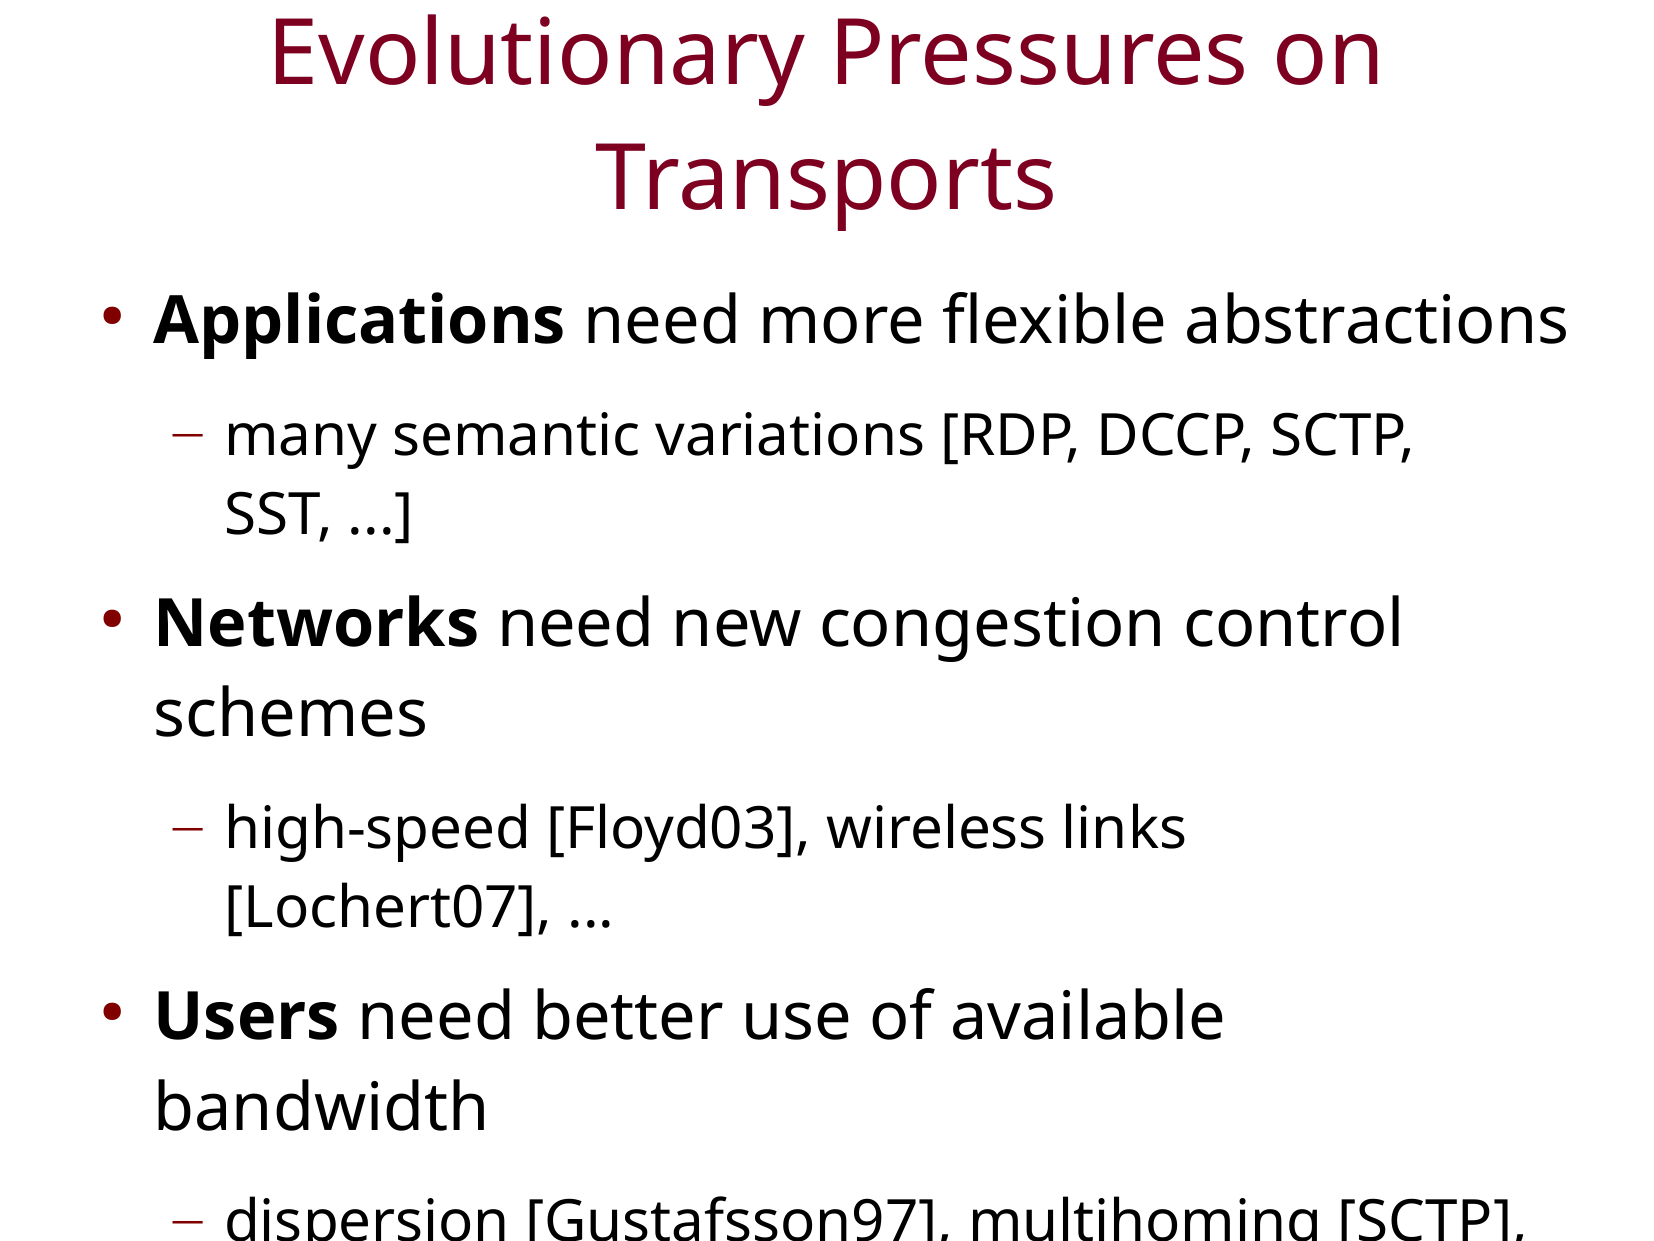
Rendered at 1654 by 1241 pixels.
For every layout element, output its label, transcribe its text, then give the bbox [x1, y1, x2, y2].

title Evolutionary Pressures on Transports [82, 8, 1571, 216]
list Applications need more flexible abstractions many semantic variations [RDP, DCCP, SCTP, SST, ...] Networks need new congestion control schemes high-speed [Floyd03], wireless links [Lochert07], ... Users need better use of available bandwidth dispersion [Gustafsson97], multihoming [SCTP], logistics [Swany05], concurrent multipath [Iyengar06]… Operators need administrative control Performance Enhancing Proxies [RFC3135], NATs and Firewalls [RFC3022], traffic shapers [82, 272, 1576, 1183]
